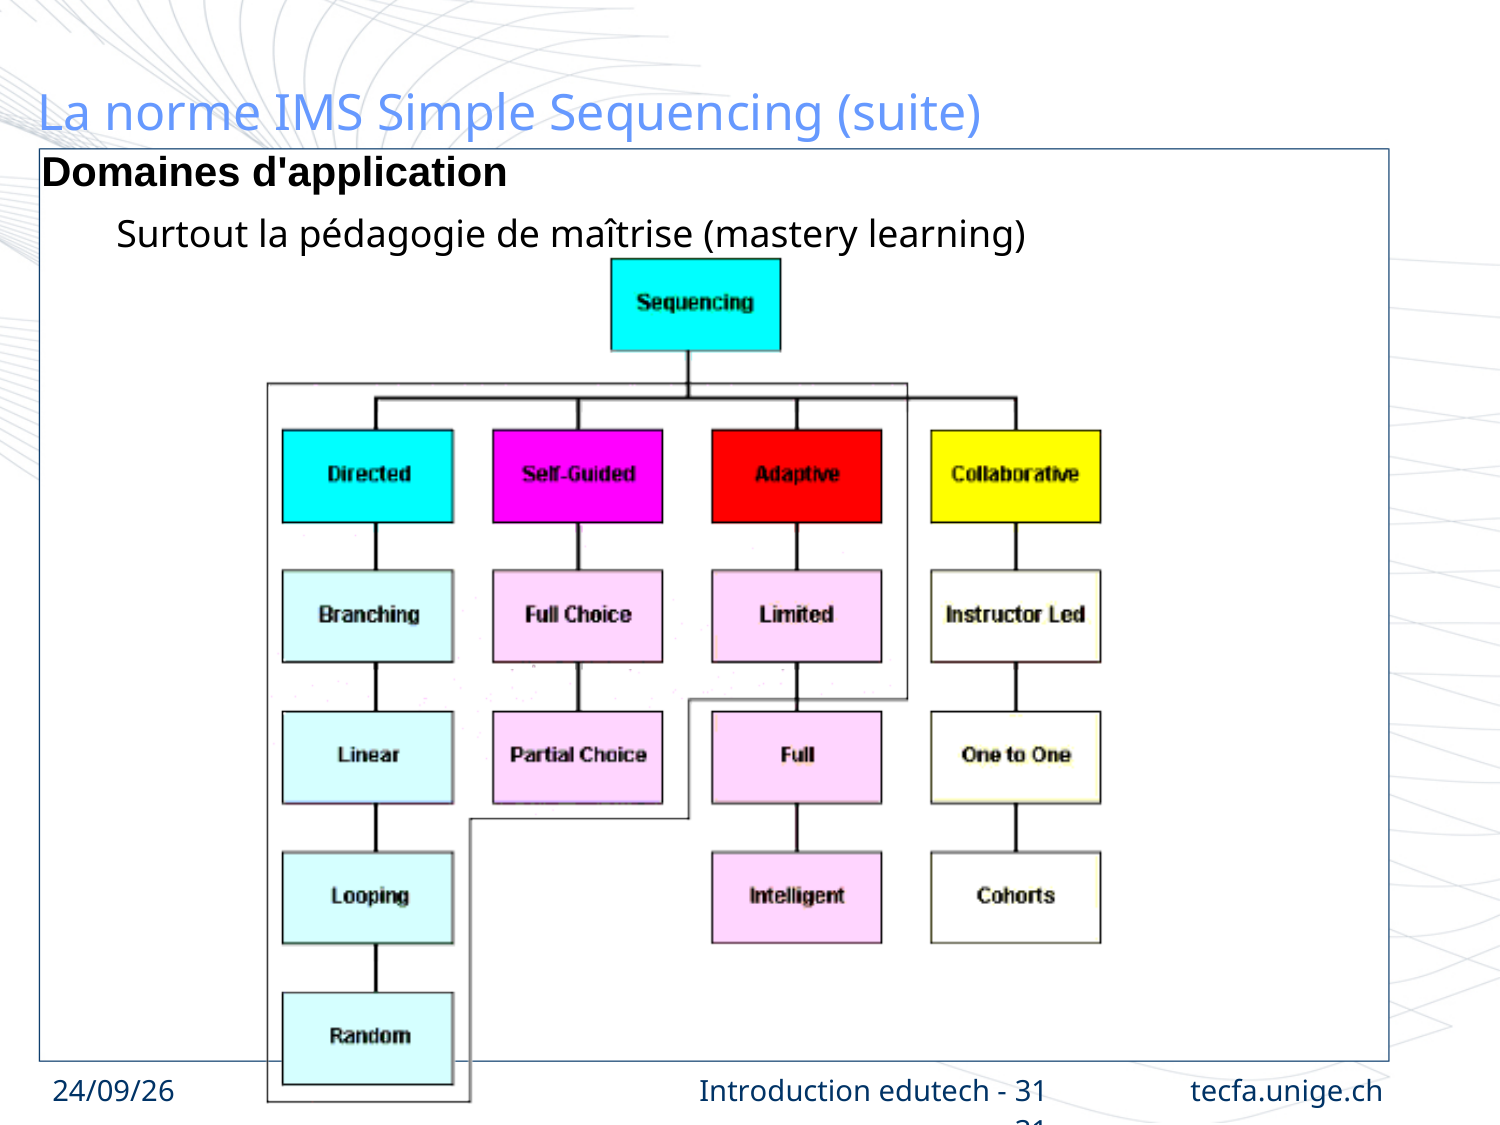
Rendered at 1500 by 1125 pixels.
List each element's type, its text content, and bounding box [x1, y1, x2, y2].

list Domaines d'application Surtout la pédagogie de maîtrise (mastery learning) [41, 148, 1392, 376]
title La norme IMS Simple Sequencing (suite) [37, 60, 1313, 161]
picture [0, 0, 1500, 1125]
